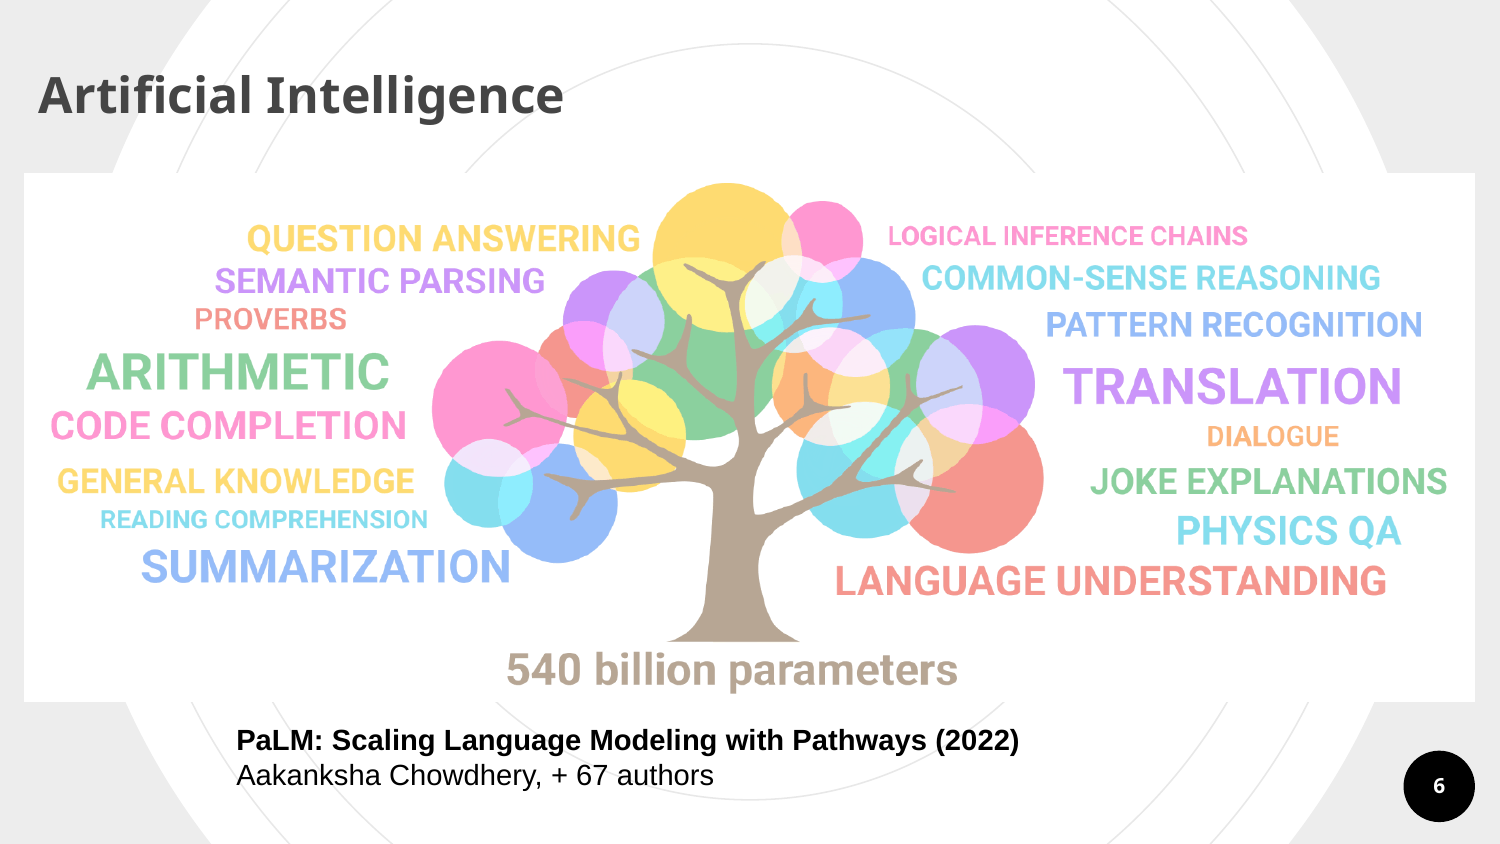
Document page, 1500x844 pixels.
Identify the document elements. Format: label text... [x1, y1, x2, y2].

picture [24, 173, 1475, 702]
text_box Artificial Intelligence [38, 39, 1461, 149]
text_box PaLM: Scaling Language Modeling with Pathways (2022) Aakanksha Chowdhery, + 67 authors [221, 706, 1362, 807]
slide_number 1 [1403, 750, 1475, 823]
